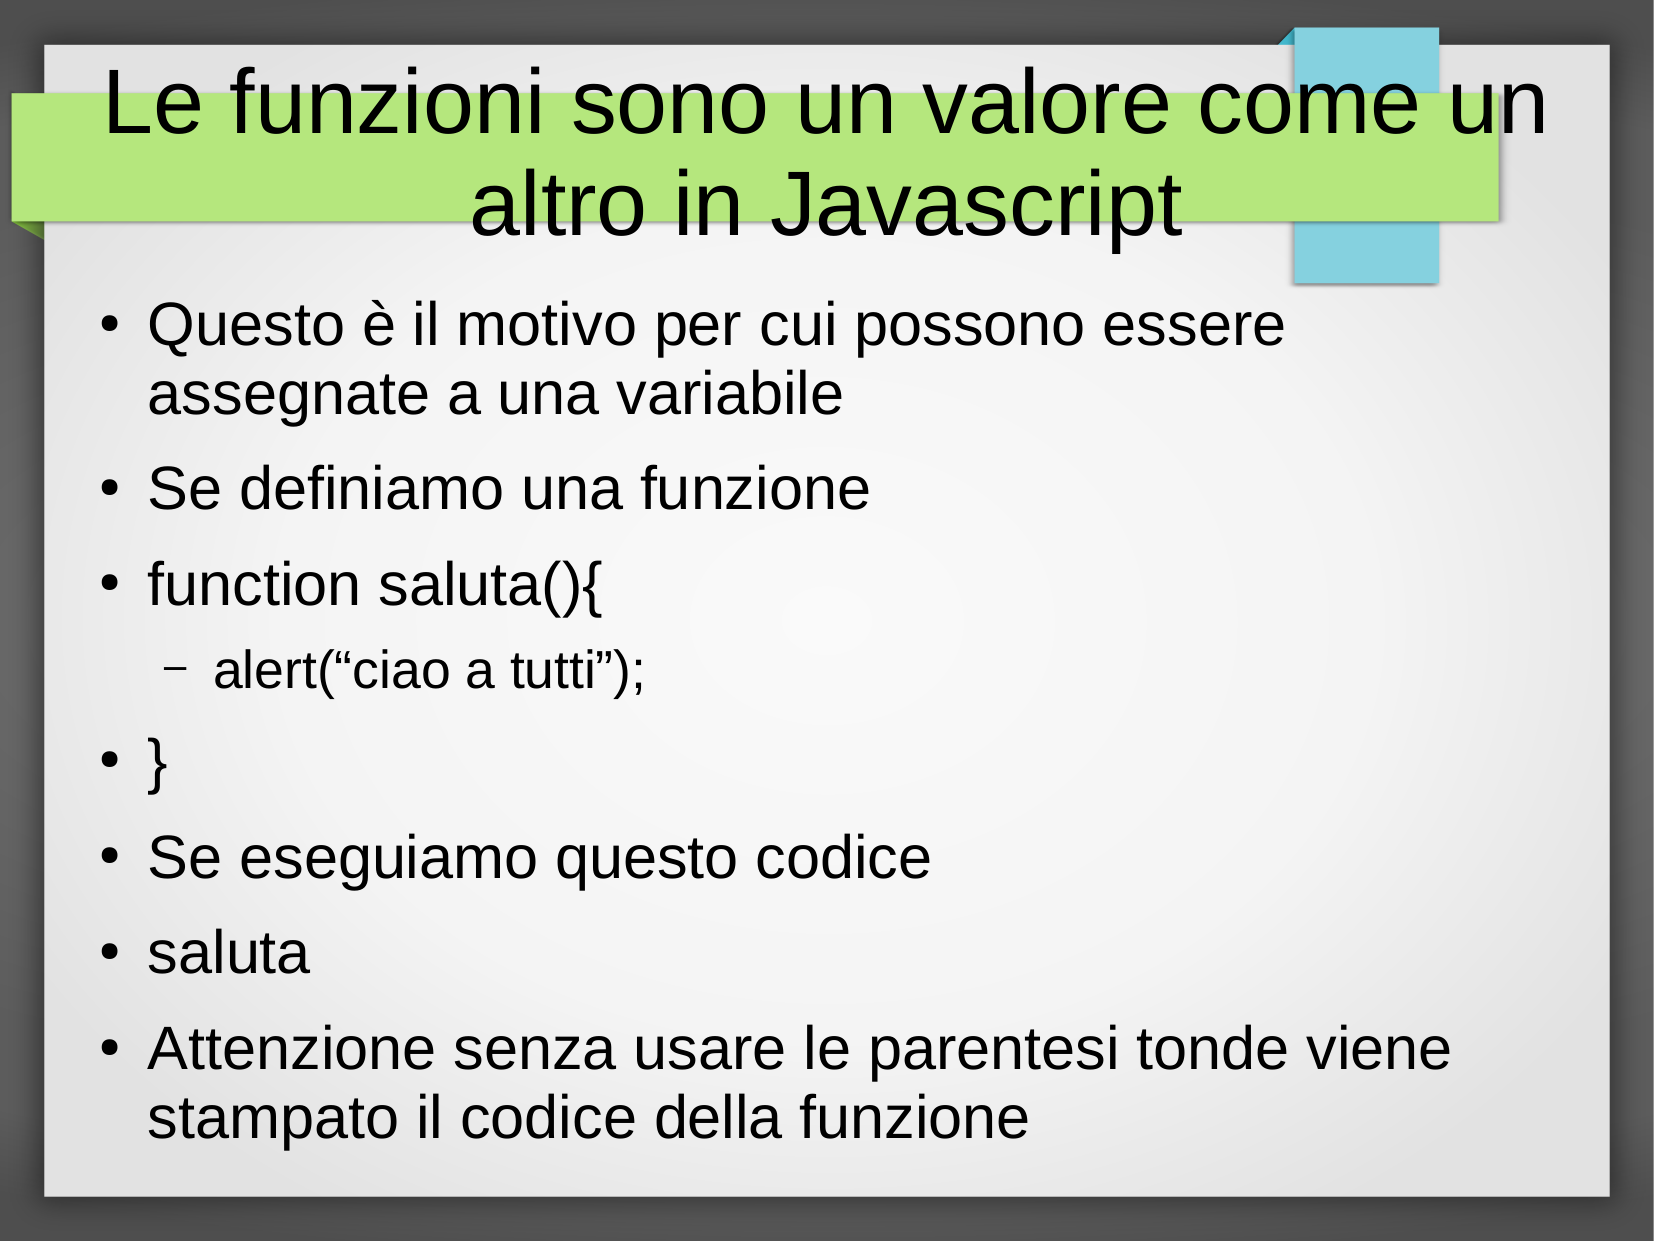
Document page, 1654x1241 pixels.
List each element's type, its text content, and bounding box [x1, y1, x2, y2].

title Le funzioni sono un valore come un altro in Javascript [82, 49, 1571, 257]
picture [0, 0, 1654, 1241]
list Questo è il motivo per cui possono essere assegnate a una variabile Se definiamo una funzione function saluta(){ alert(“ciao a tutti”); } Se eseguiamo questo codice saluta Attenzione senza usare le parentesi tonde viene stampato il codice della funzione [82, 290, 1571, 1158]
